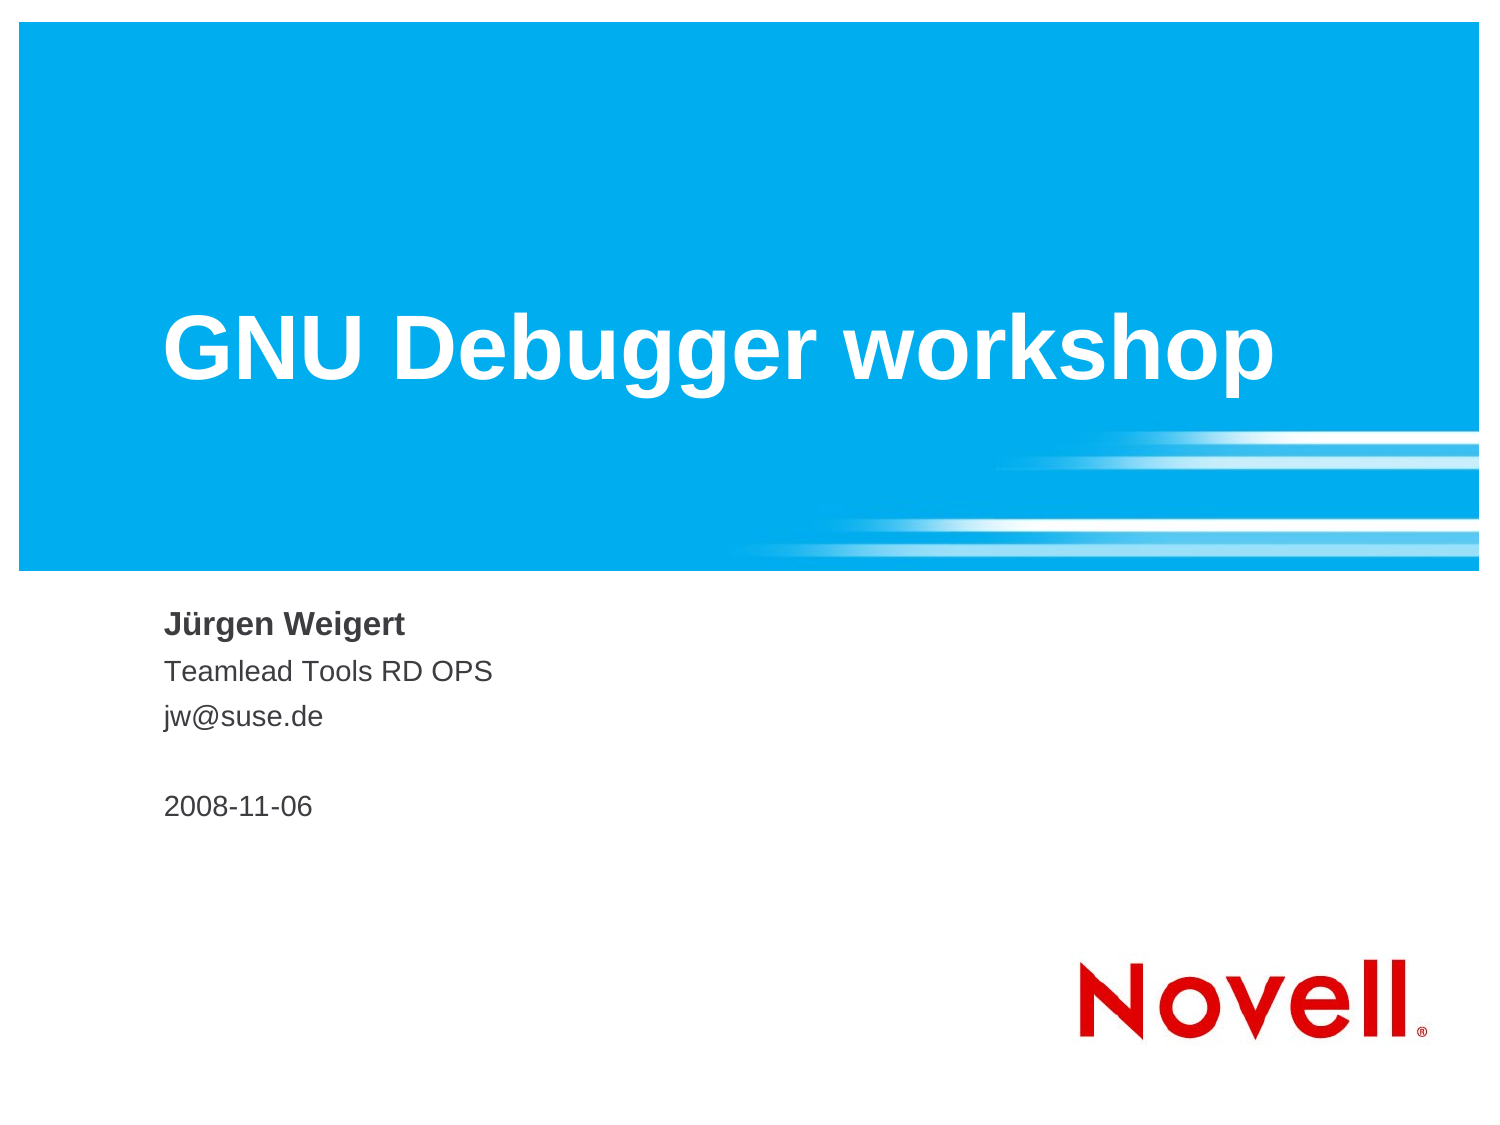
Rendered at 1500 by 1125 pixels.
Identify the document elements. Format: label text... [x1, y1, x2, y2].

picture [779, 518, 1479, 557]
subtitle Jürgen Weigert Teamlead Tools RD OPS jw@suse.de 2008-11-06 [163, 601, 1072, 829]
title GNU Debugger workshop [161, 148, 1475, 399]
picture [1070, 951, 1434, 1047]
picture [1041, 431, 1479, 470]
